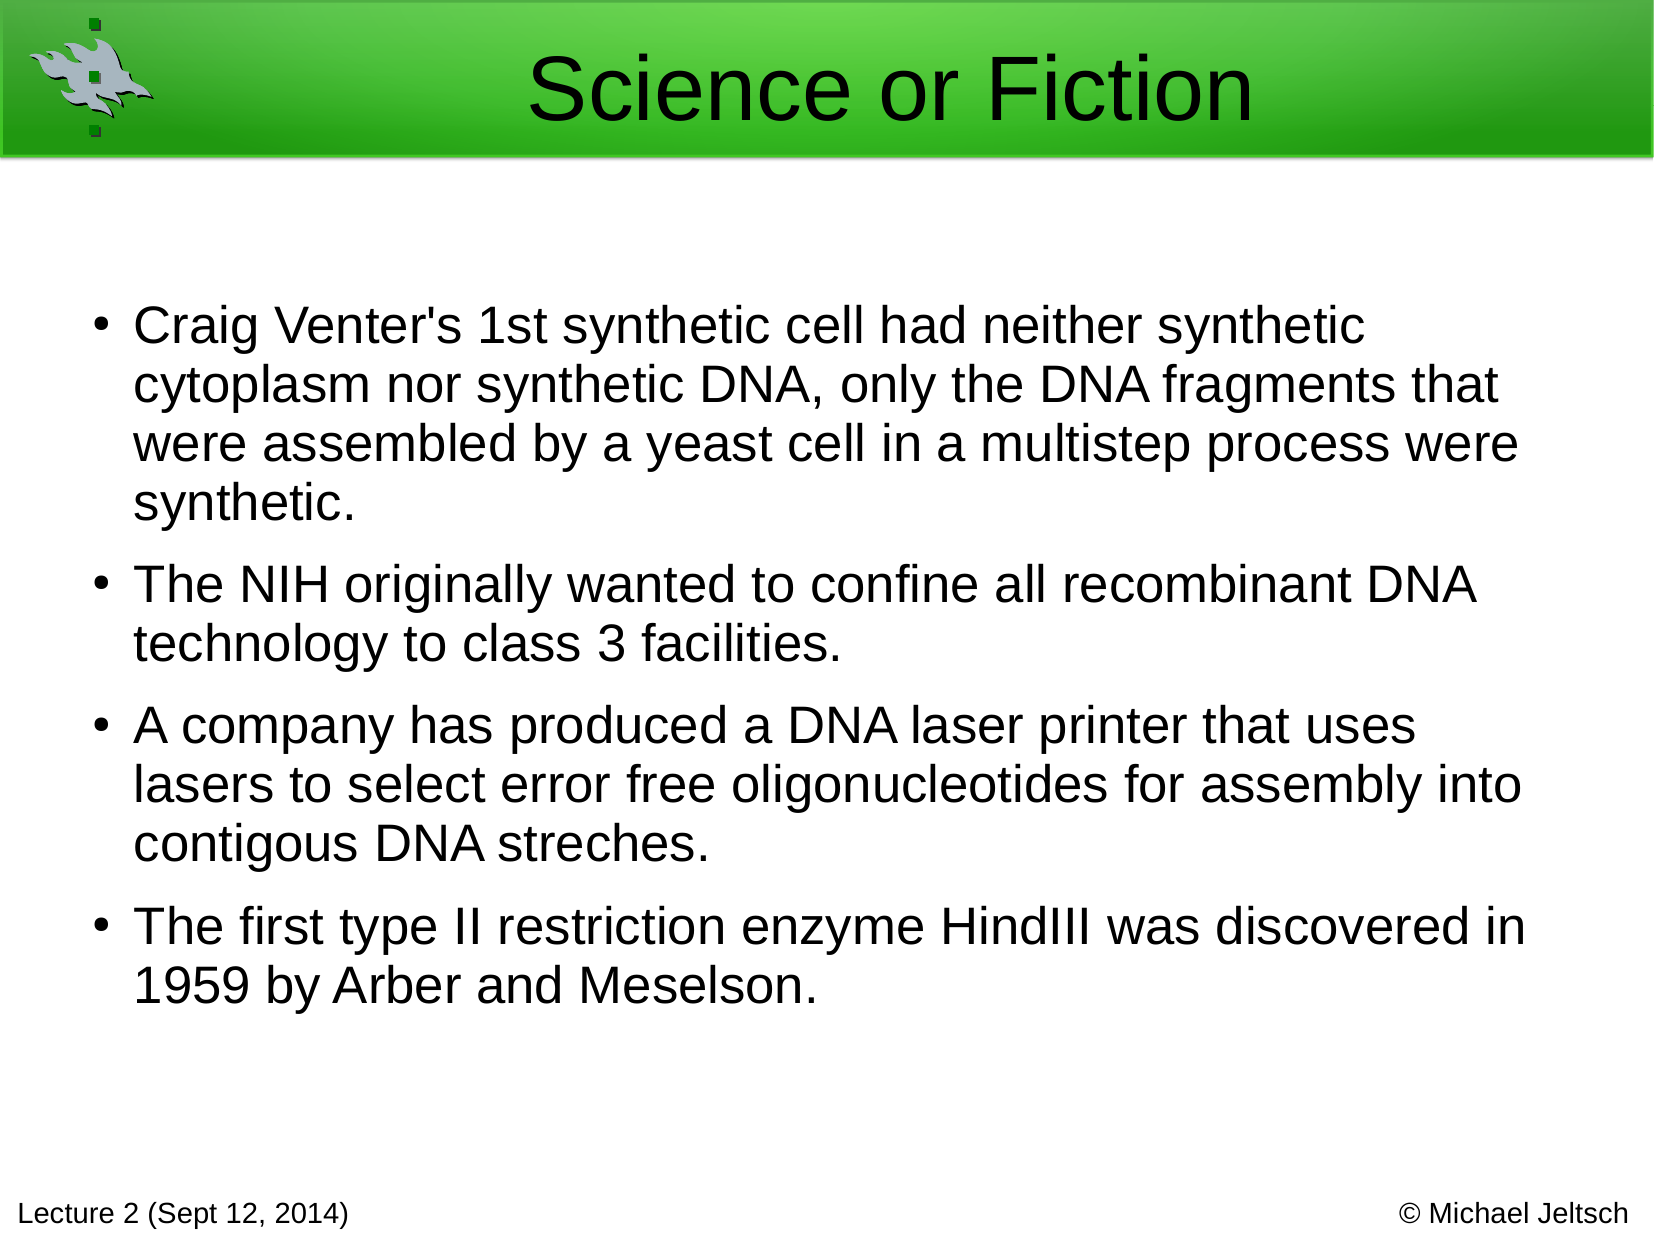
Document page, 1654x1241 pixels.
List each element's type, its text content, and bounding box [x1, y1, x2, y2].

title Science or Fiction [212, 17, 1571, 160]
list Craig Venter's 1st synthetic cell had neither synthetic cytoplasm nor synthetic DNA, only the DNA fragments that were assembled by a yeast cell in a multistep process were synthetic. The NIH originally wanted to confine all recombinant DNA technology to class 3 facilities. A company has produced a DNA laser printer that uses lasers to select error free oligonucleotides for assembly into contigous DNA streches. The first type II restriction enzyme HindIII was discovered in 1959 by Arber and Meselson. [78, 295, 1567, 1015]
